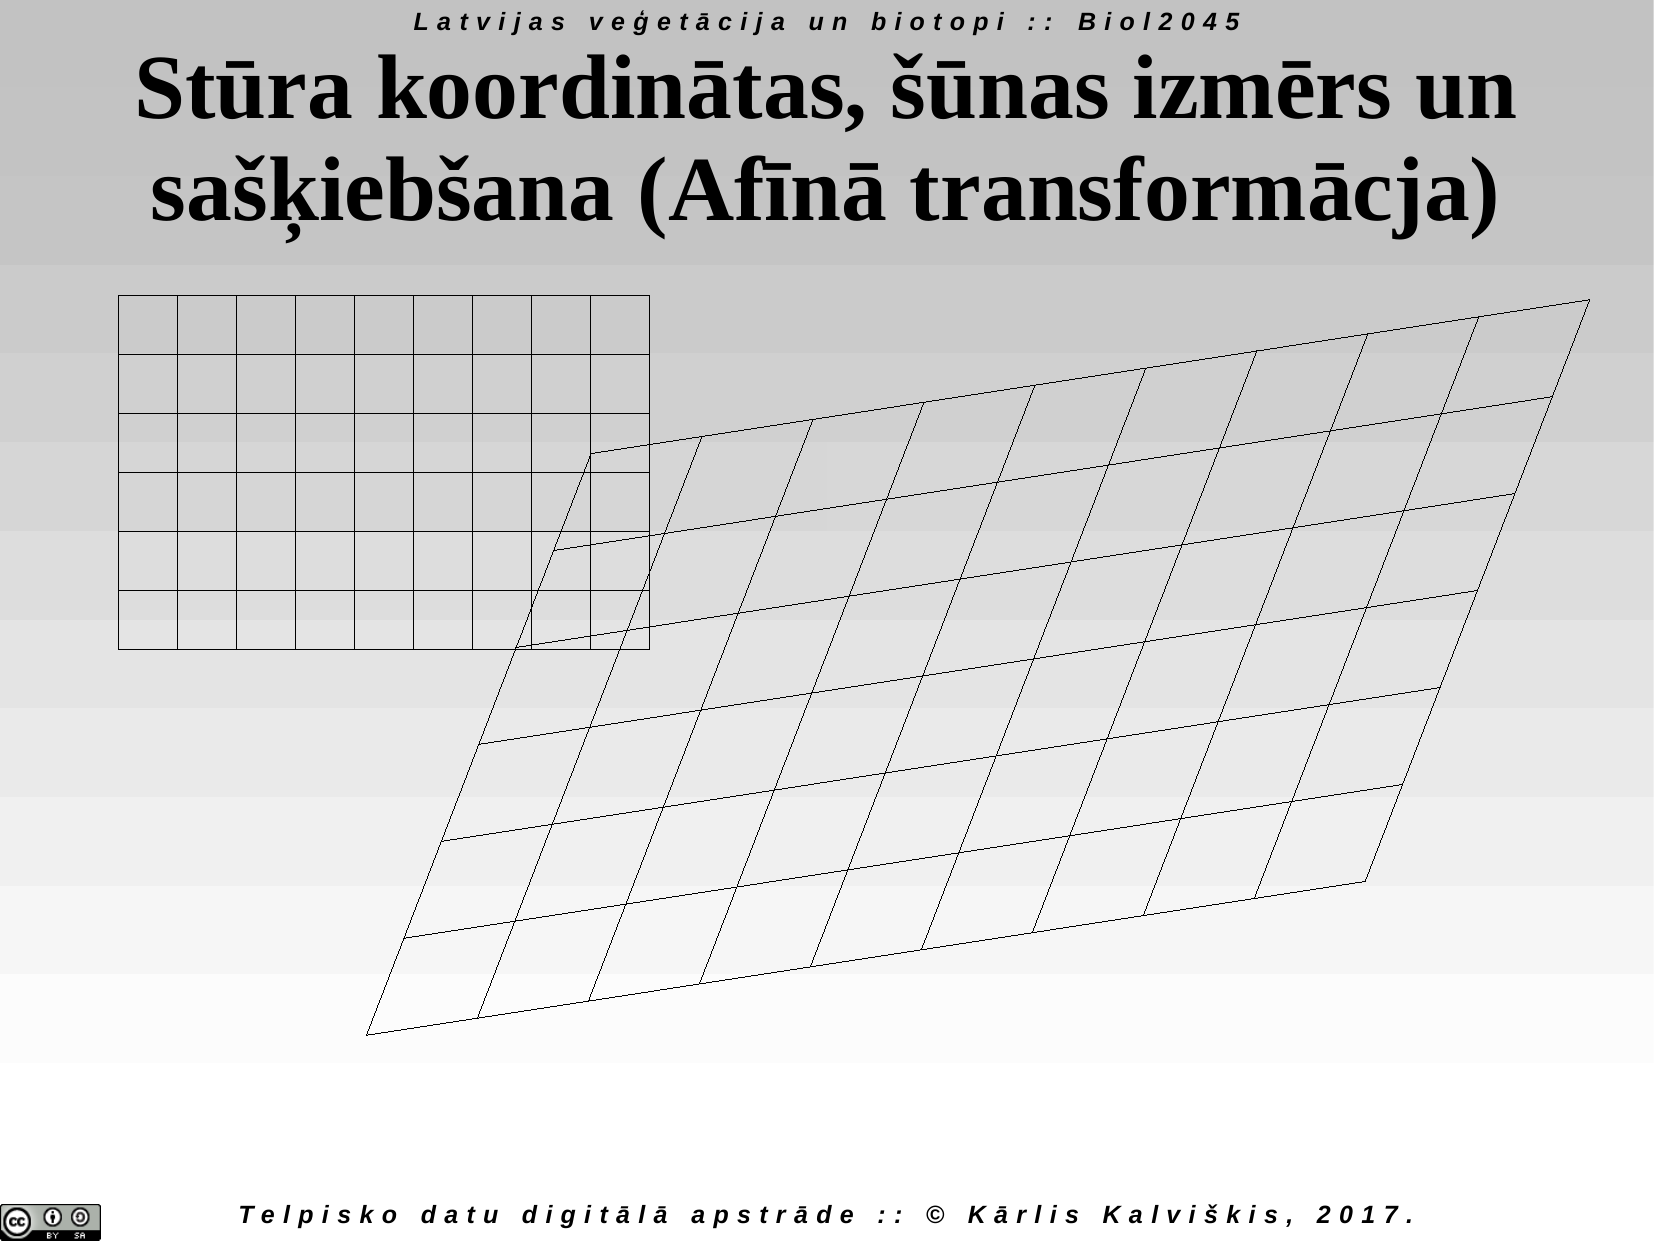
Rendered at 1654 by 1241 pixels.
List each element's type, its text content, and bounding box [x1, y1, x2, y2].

picture [0, 0, 1654, 1241]
title Stūra koordinātas, šūnas izmērs un sašķiebšana (Afīnā transformācja) [29, 36, 1625, 241]
